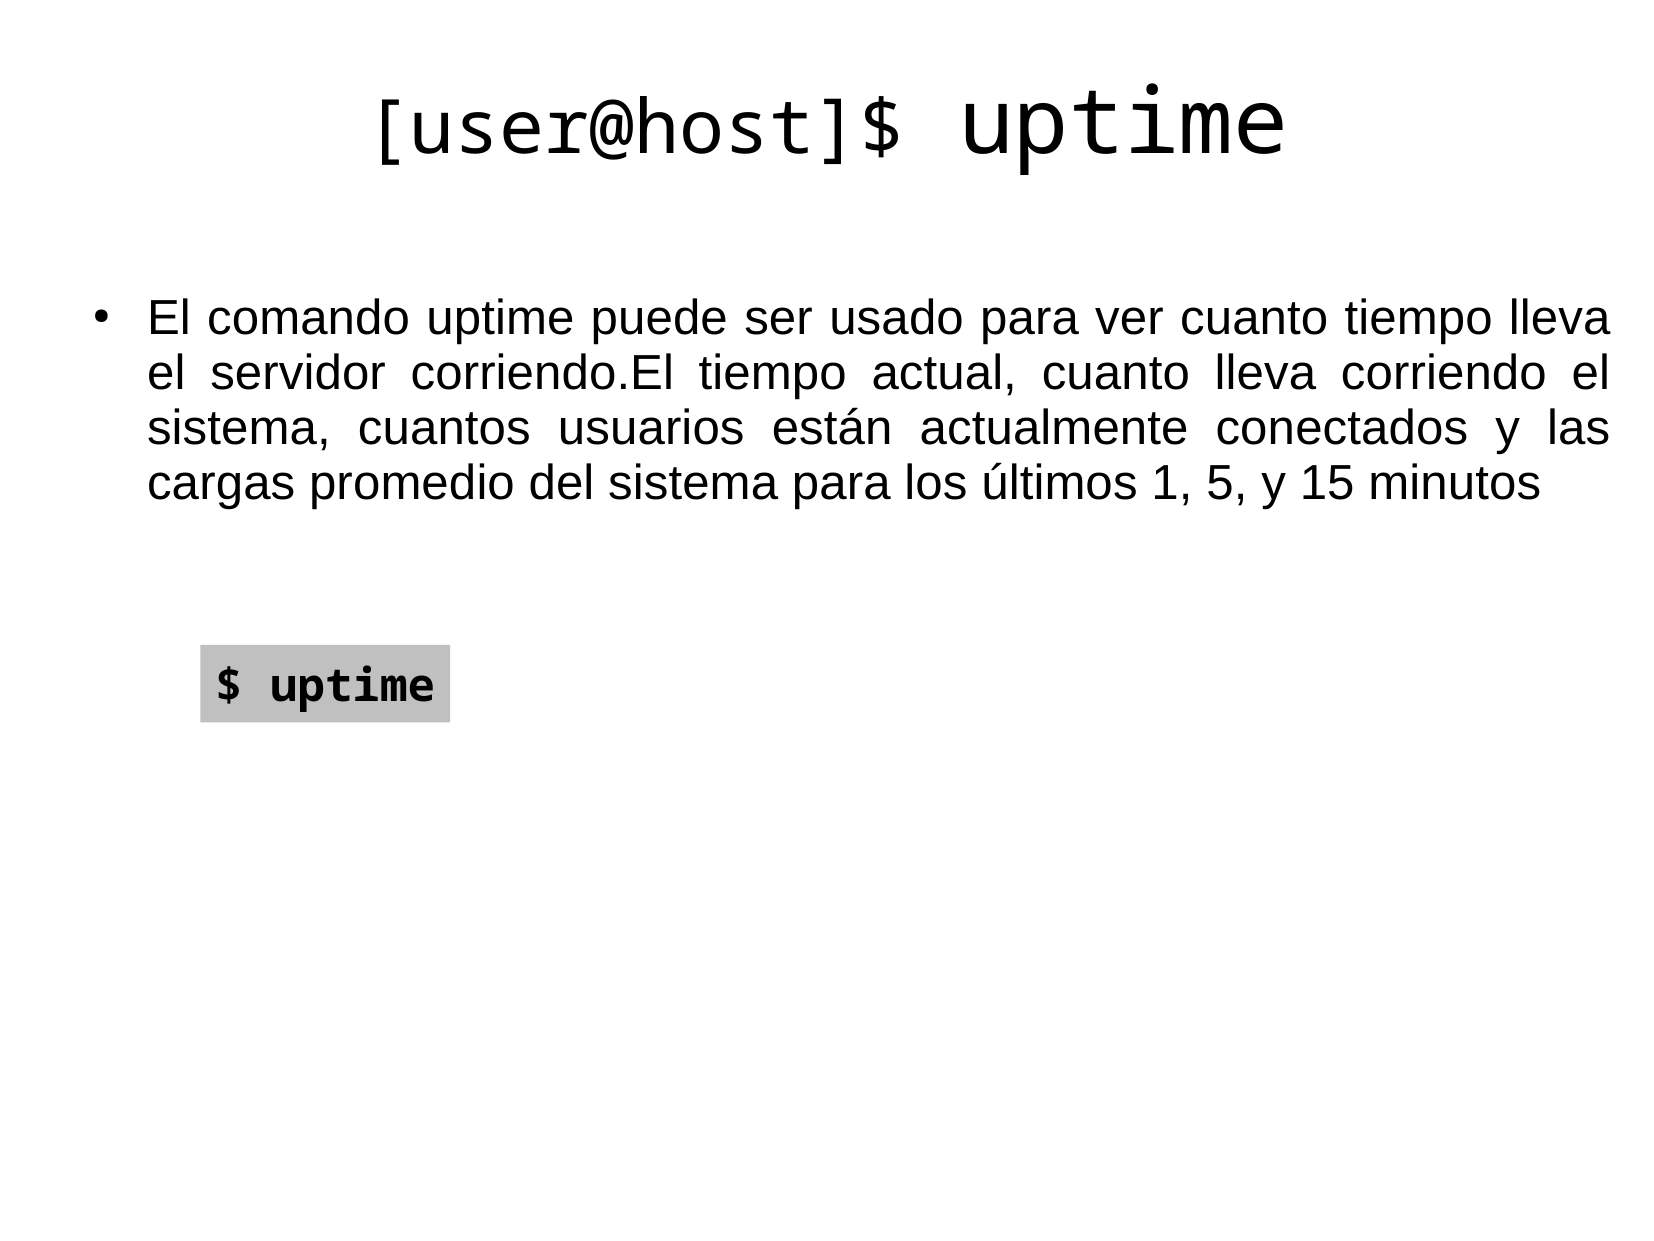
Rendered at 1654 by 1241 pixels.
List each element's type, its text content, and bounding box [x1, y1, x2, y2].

text_box $ uptime [200, 644, 451, 713]
list El comando uptime puede ser usado para ver cuanto tiempo lleva el servidor corriendo.El tiempo actual, cuanto lleva corriendo el sistema, cuantos usuarios están actualmente conectados y las cargas promedio del sistema para los últimos 1, 5, y 15 minutos [82, 290, 1613, 563]
title [user@host]$ uptime [82, 49, 1571, 188]
